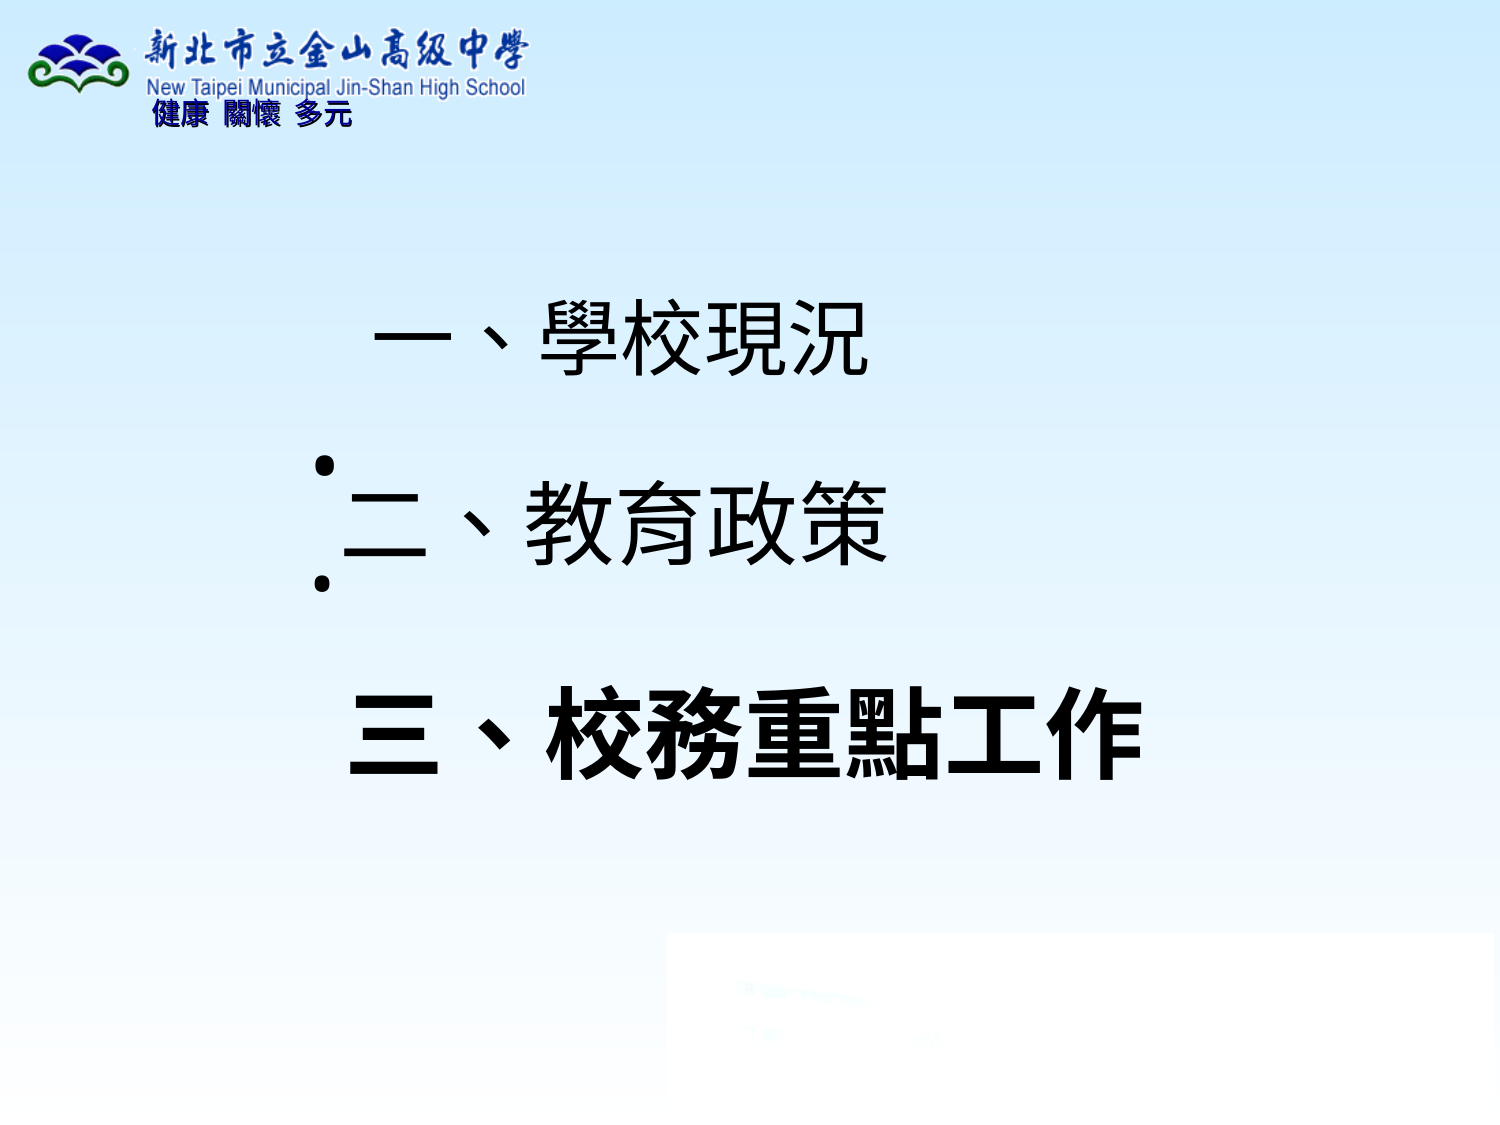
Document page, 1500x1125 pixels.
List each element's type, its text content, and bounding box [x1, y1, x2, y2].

text_box 三、校務重點工作 [329, 664, 1159, 799]
list 一、學校現況 [294, 278, 1226, 941]
text_box 二、教育政策 [325, 460, 905, 585]
